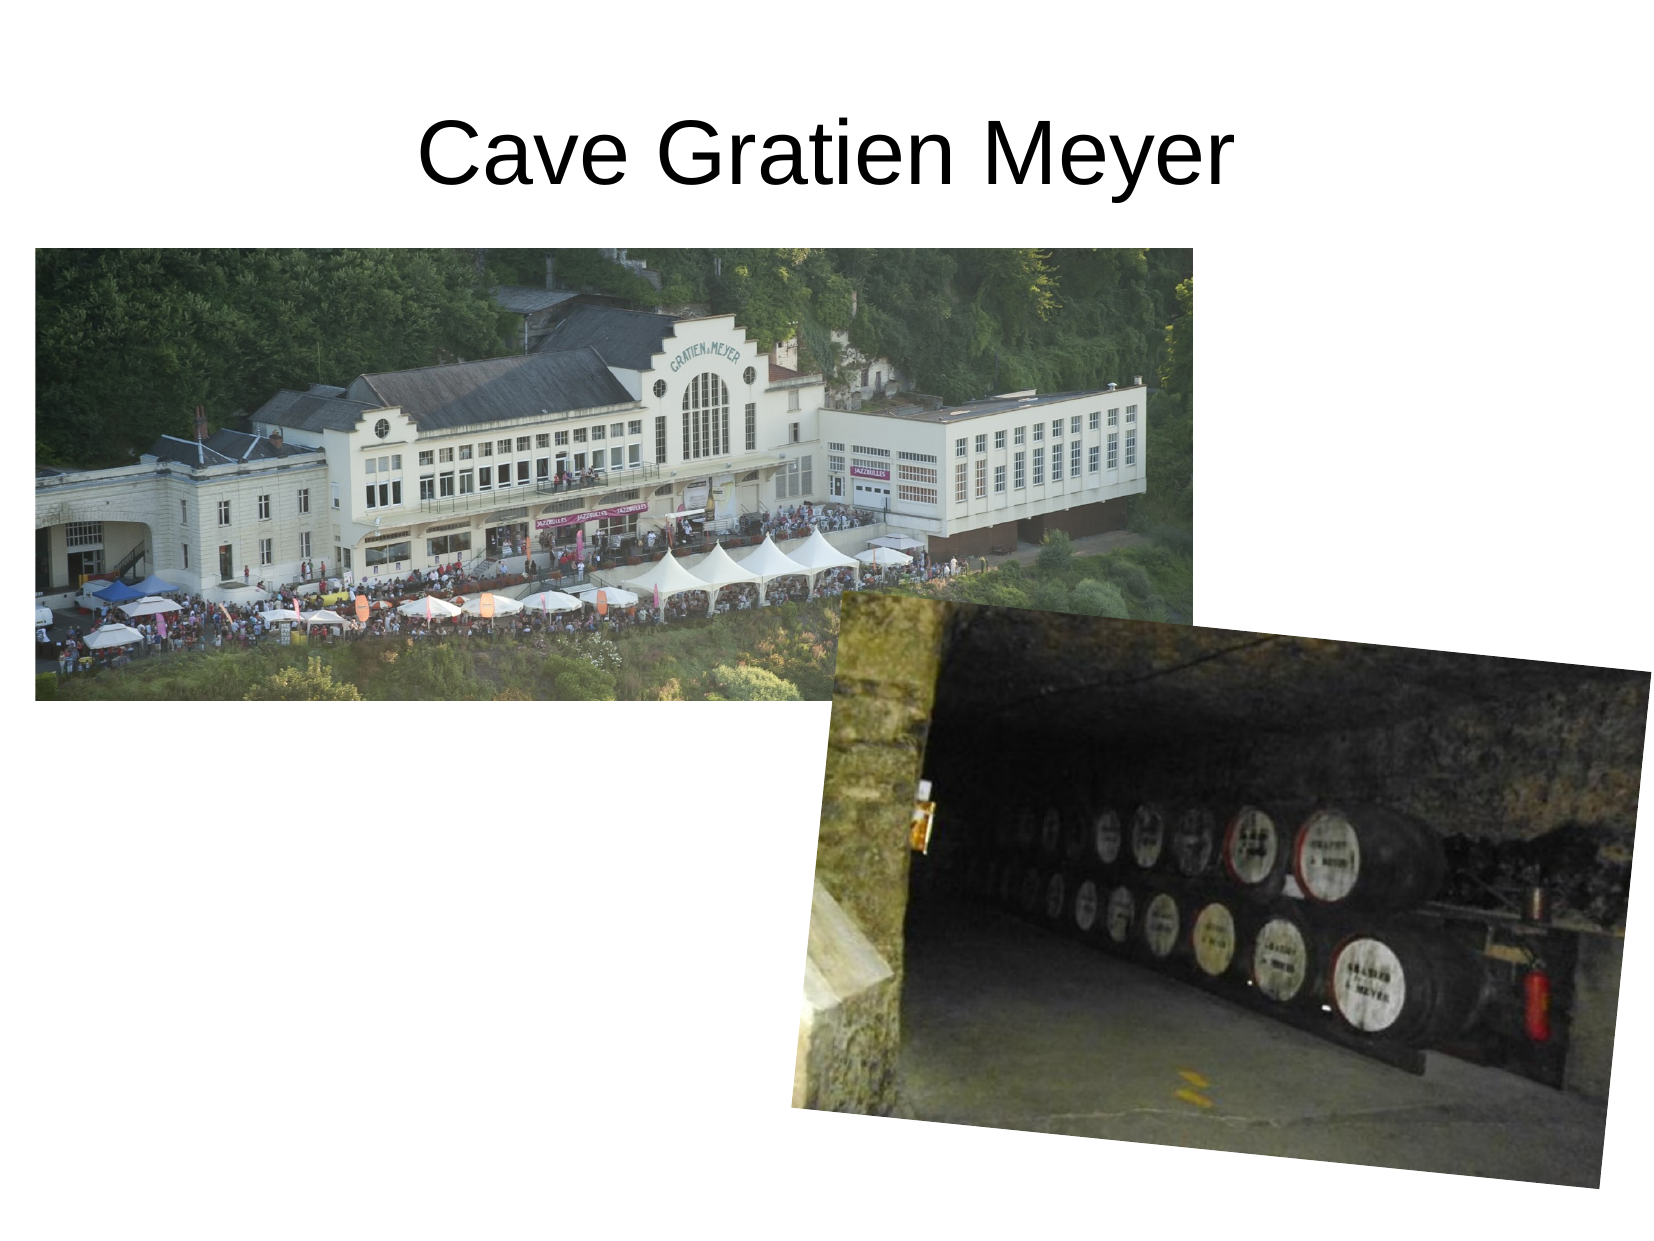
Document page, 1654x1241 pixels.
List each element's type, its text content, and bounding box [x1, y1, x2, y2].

title Cave Gratien Meyer [82, 49, 1571, 257]
picture [35, 248, 1652, 1190]
